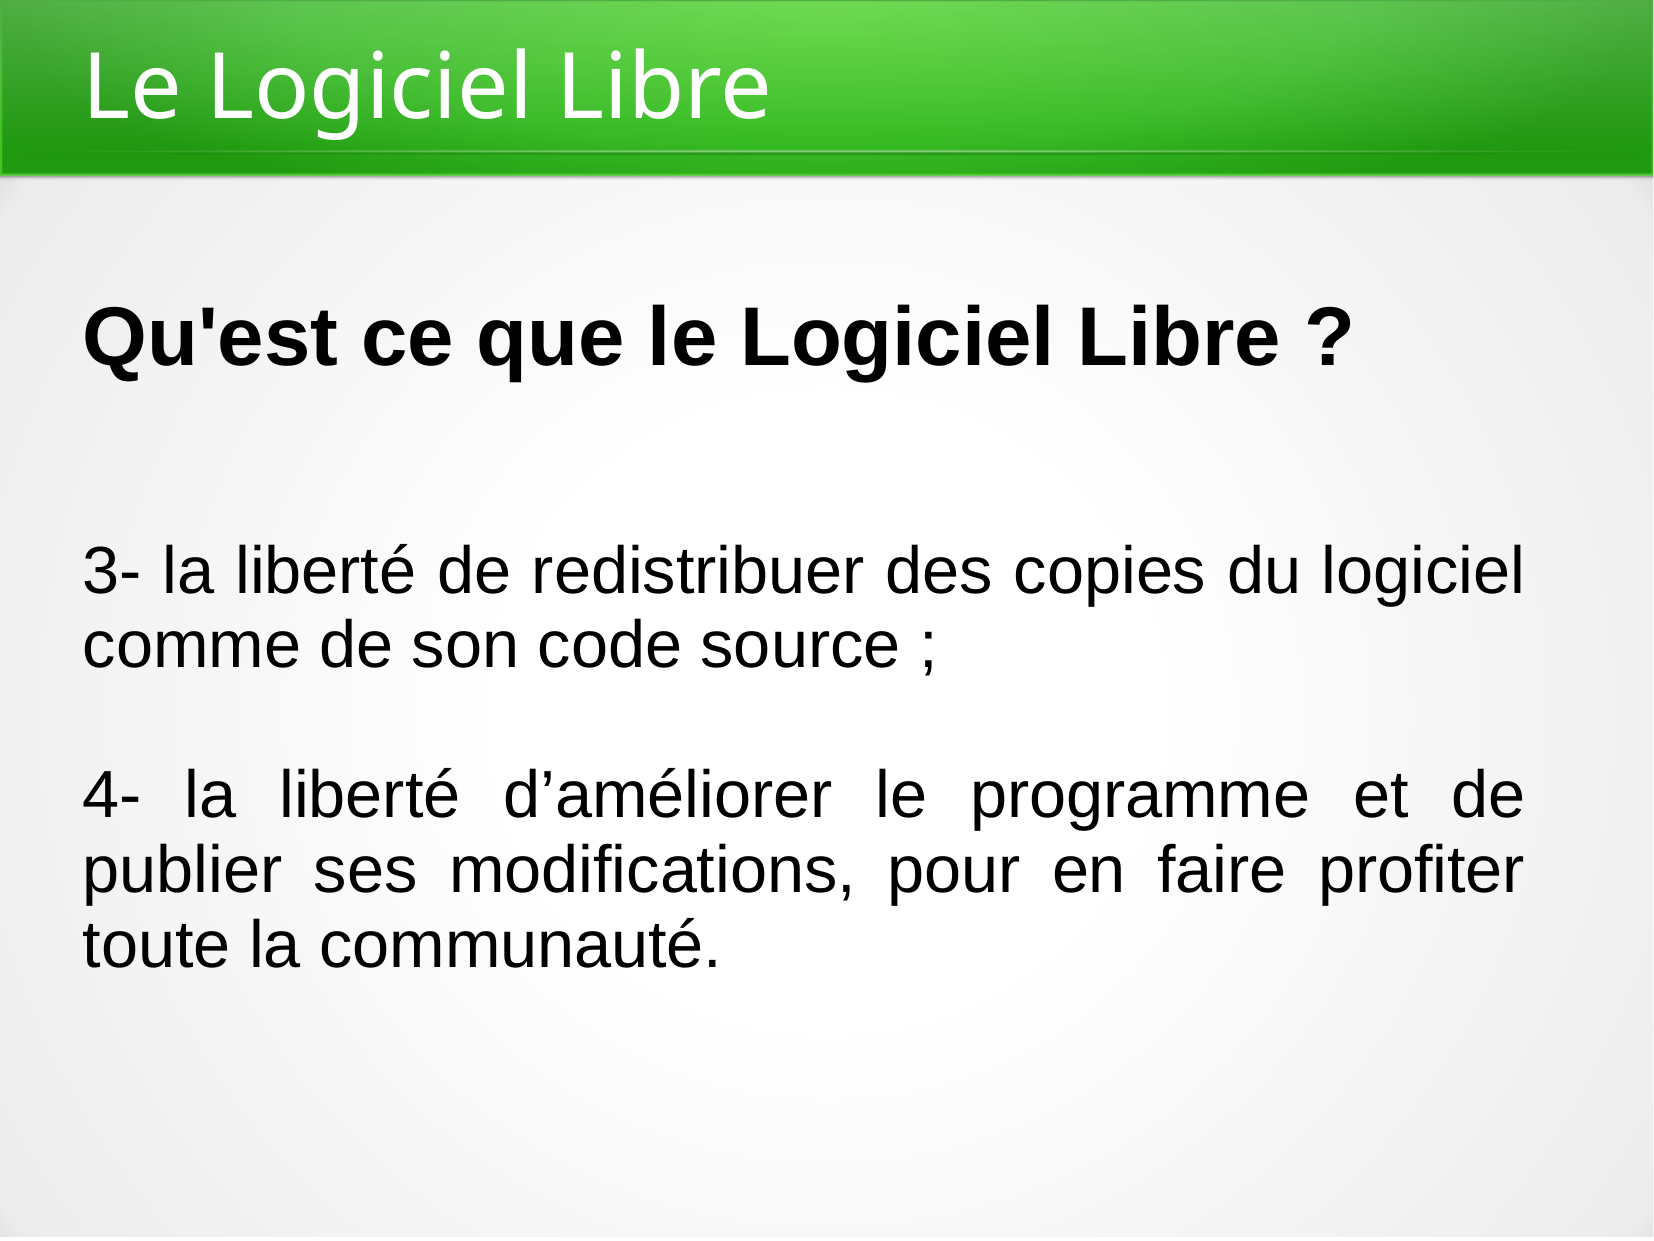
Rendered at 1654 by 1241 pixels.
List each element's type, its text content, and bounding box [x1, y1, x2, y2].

title Le Logiciel Libre [82, 11, 1571, 154]
subtitle Qu'est ce que le Logiciel Libre ? 3- la liberté de redistribuer des copies du logiciel comme de son code source ; 4- la liberté d’améliorer le programme et de publier ses modifications, pour en faire profiter toute la communauté. [82, 290, 1571, 1010]
picture [0, 0, 1654, 1237]
